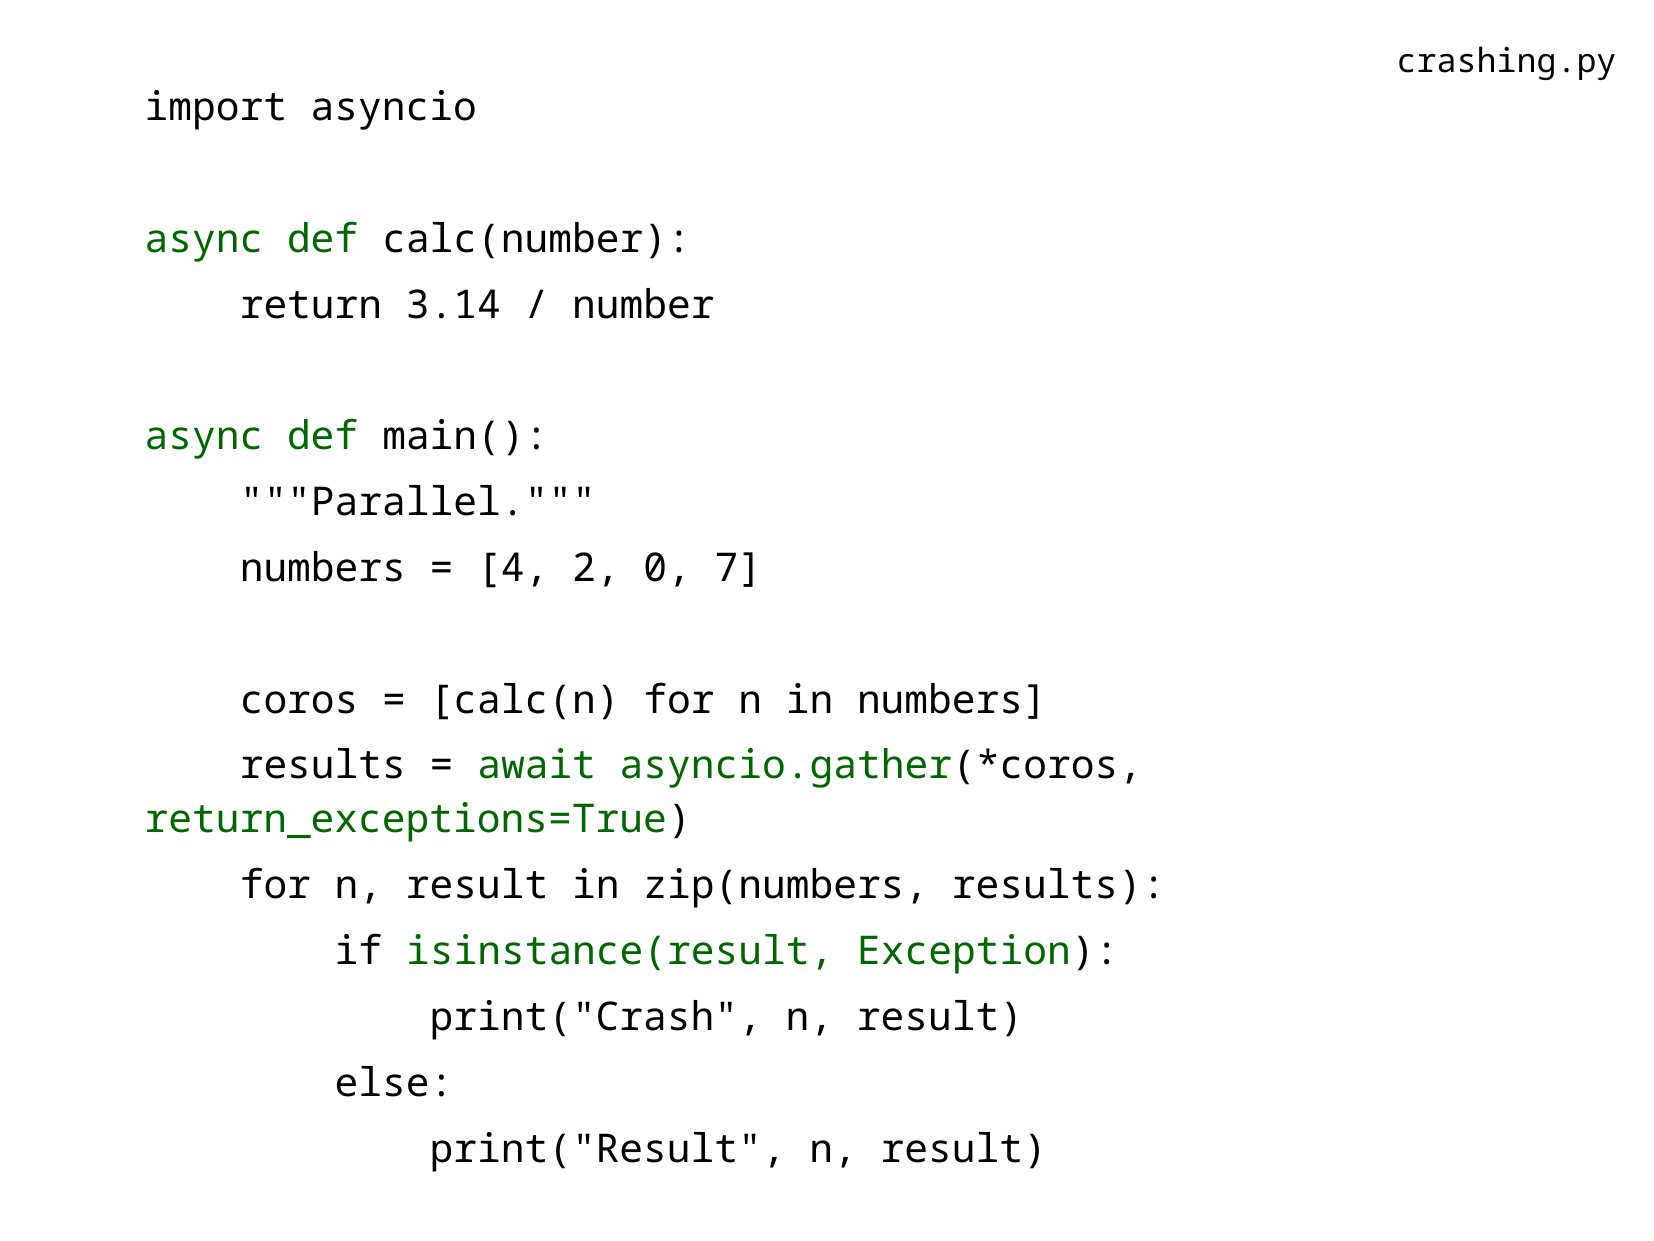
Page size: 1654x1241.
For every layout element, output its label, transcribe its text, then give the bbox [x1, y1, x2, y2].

text_box crashing.py [1381, 29, 1633, 83]
text_box import asyncio async def calc(number): return 3.14 / number async def main(): """Parallel.""" numbers = [4, 2, 0, 7] coros = [calc(n) for n in numbers] results = await asyncio.gather(*coros, return_exceptions=True) for n, result in zip(numbers, results): if isinstance(result, Exception): print("Crash", n, result) else: print("Result", n, result) loop = asyncio.get_event_loop() loop.run_until_complete(main()) [129, 70, 1627, 1146]
